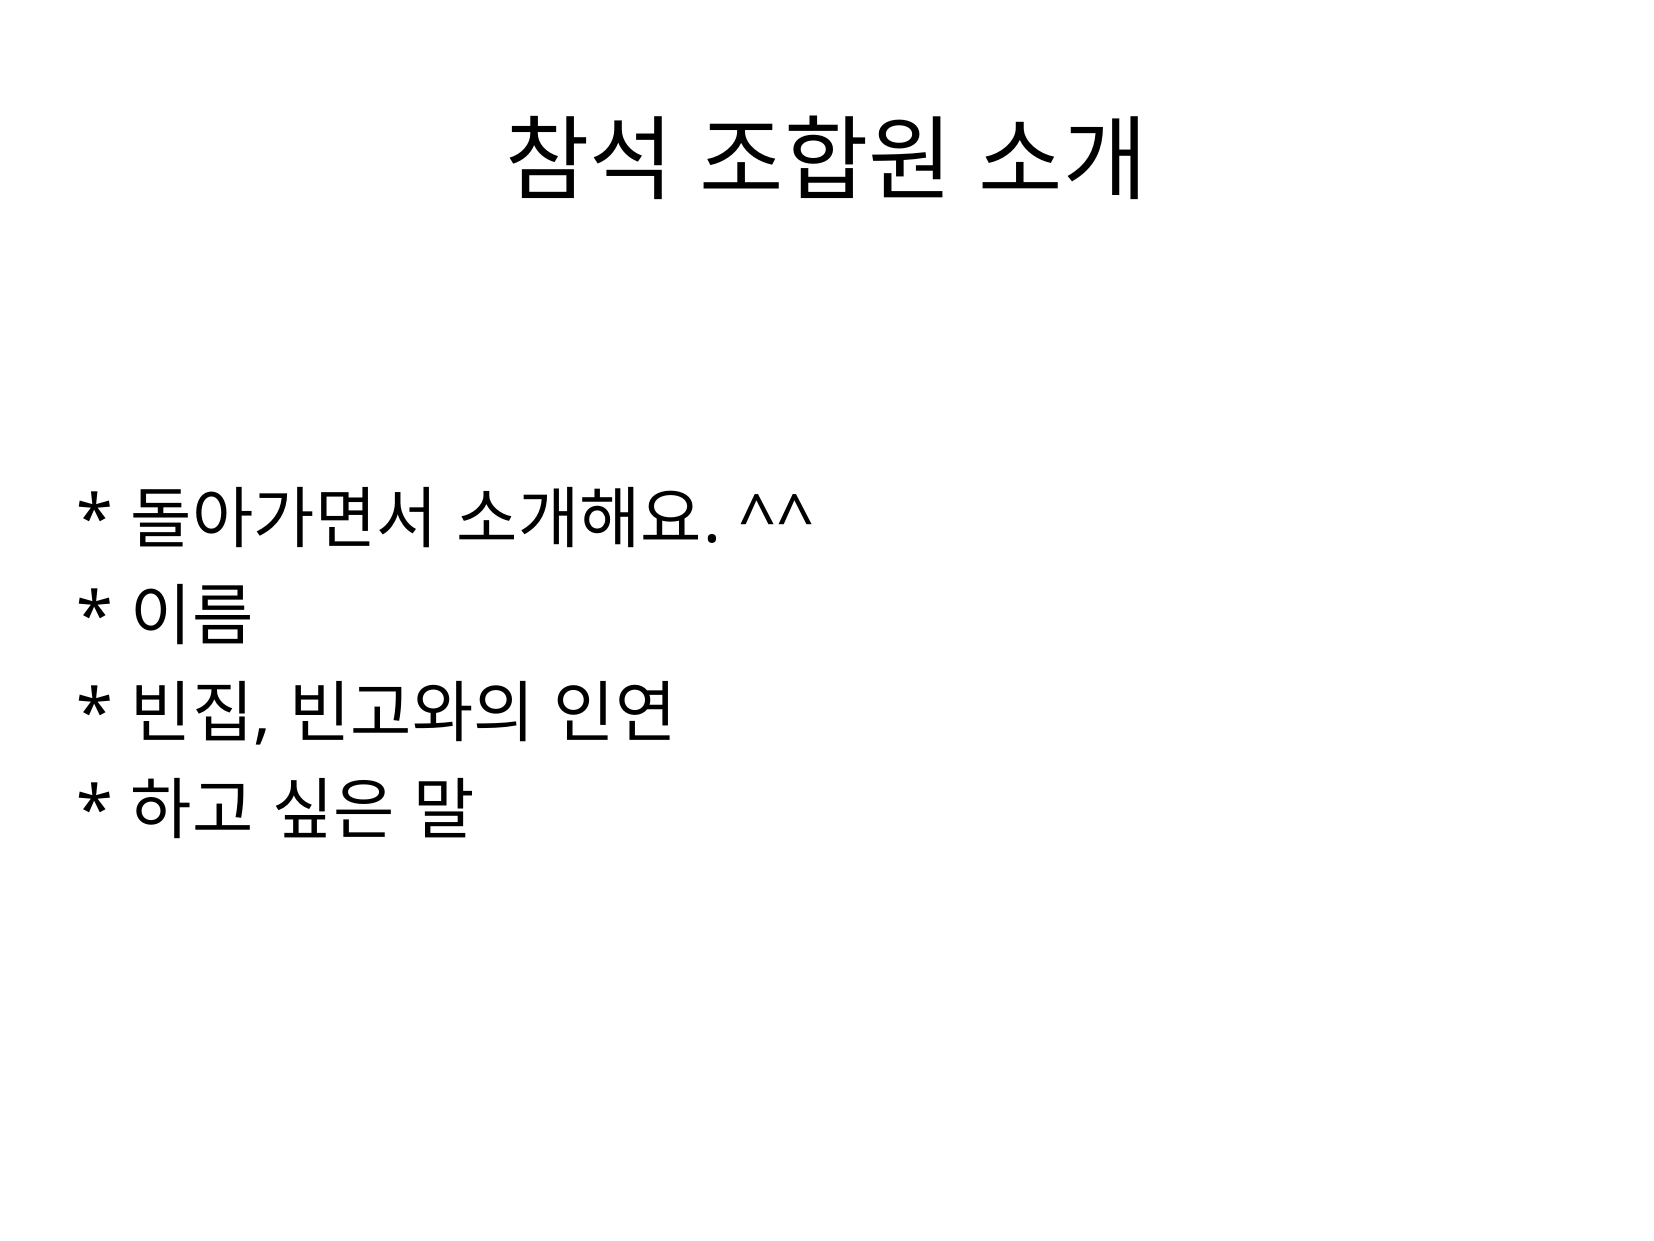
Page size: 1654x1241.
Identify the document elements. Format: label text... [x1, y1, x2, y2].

subtitle * 돌아가면서 소개해요. ^^ * 이름 * 빈집, 빈고와의 인연 * 하고 싶은 말 [76, 295, 1565, 1114]
title 참석 조합원 소개 [82, 49, 1571, 257]
